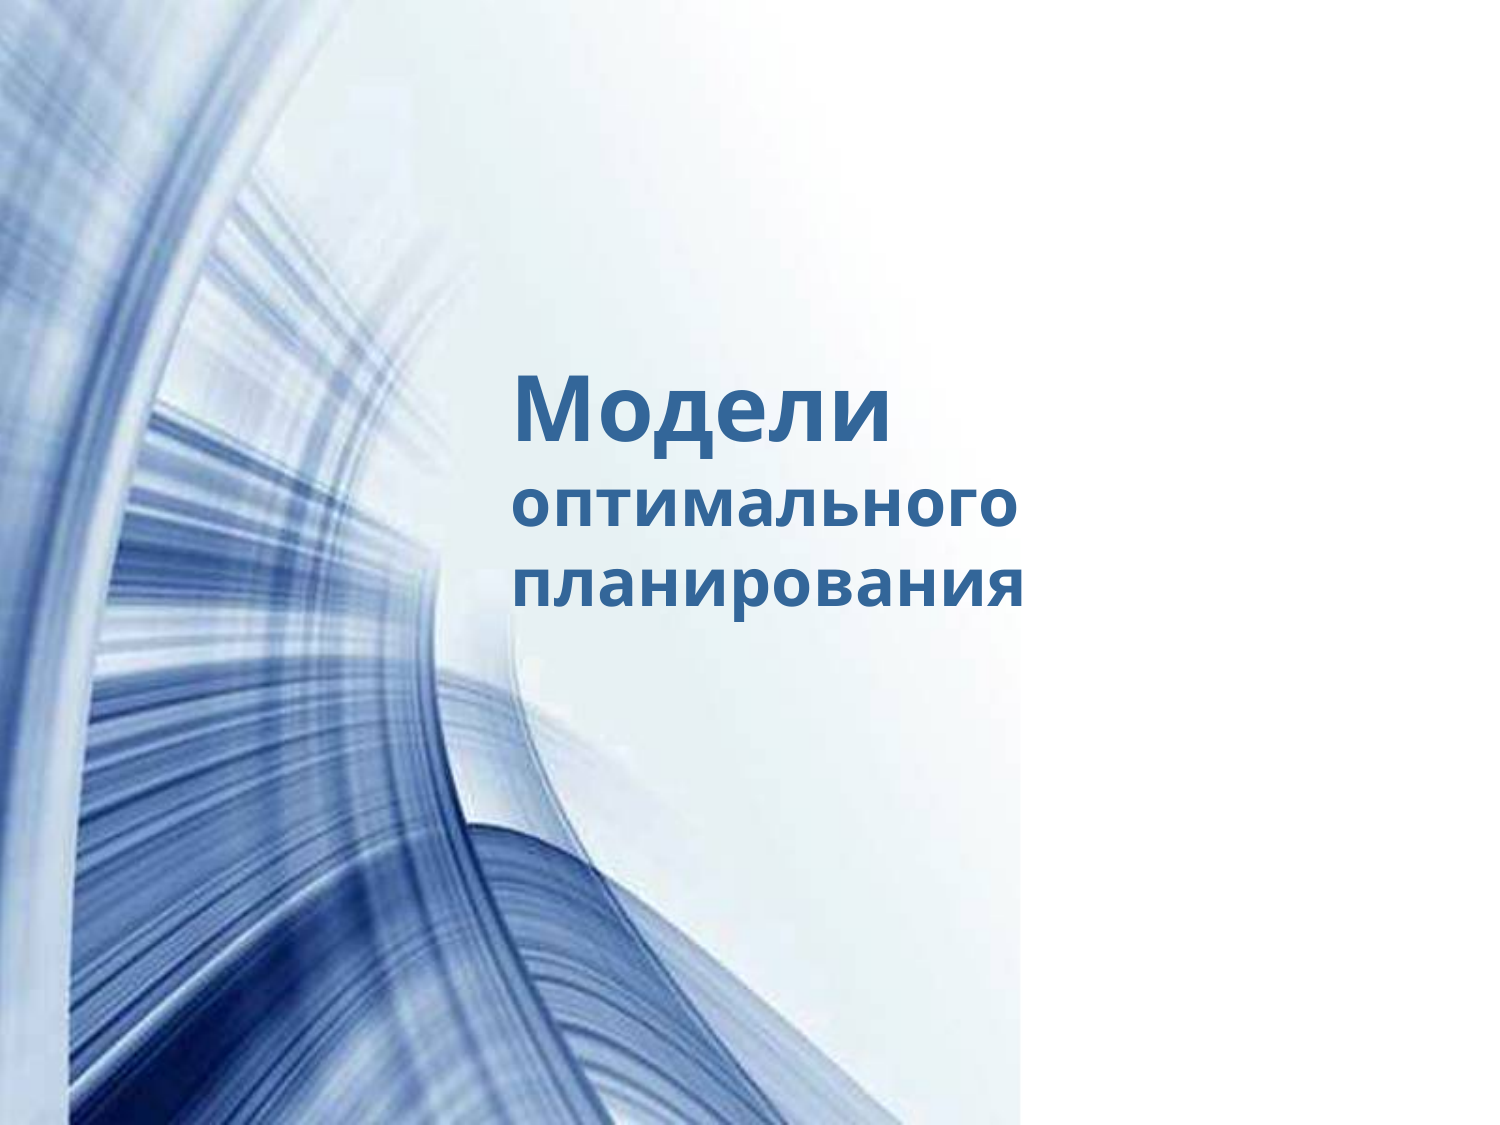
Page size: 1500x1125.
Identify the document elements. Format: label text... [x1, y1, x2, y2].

picture [0, 0, 1500, 1125]
text_box Модели оптимального планирования [496, 342, 1043, 728]
